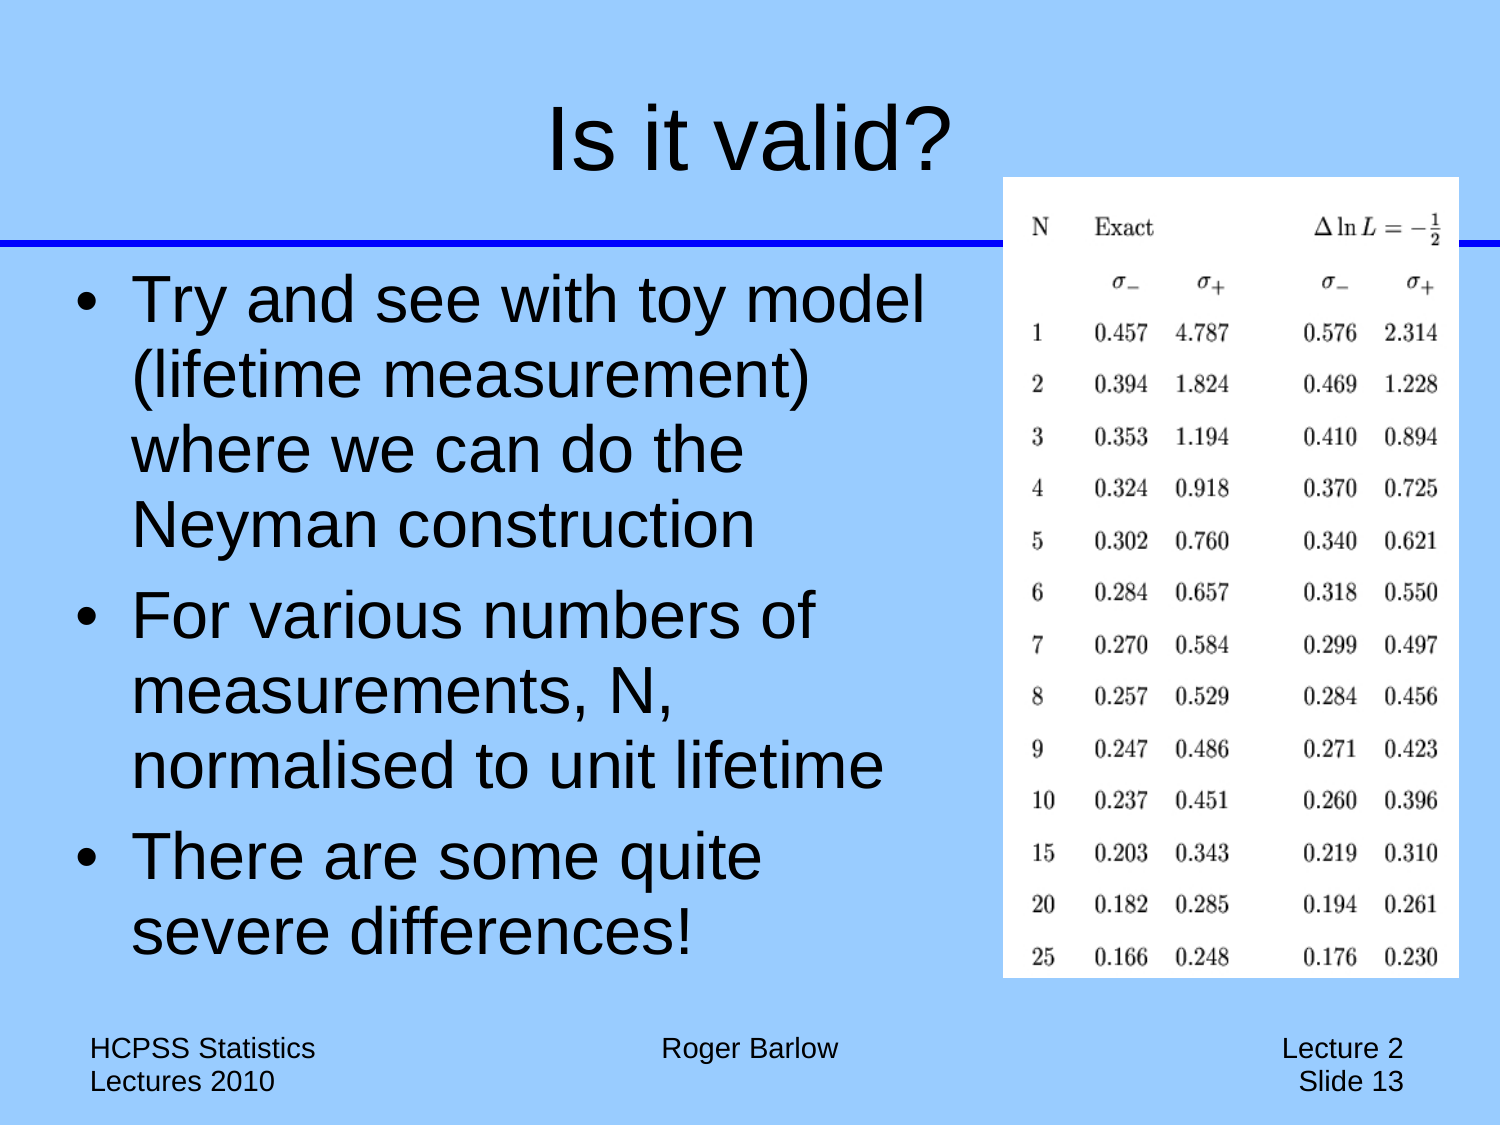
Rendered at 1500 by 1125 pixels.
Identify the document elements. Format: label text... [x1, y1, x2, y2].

title Is it valid? [75, 45, 1426, 233]
list Try and see with toy model (lifetime measurement) where we can do the Neyman construction For various numbers of measurements, N, normalised to unit lifetime There are some quite severe differences! [75, 262, 975, 1006]
picture [1003, 177, 1459, 978]
